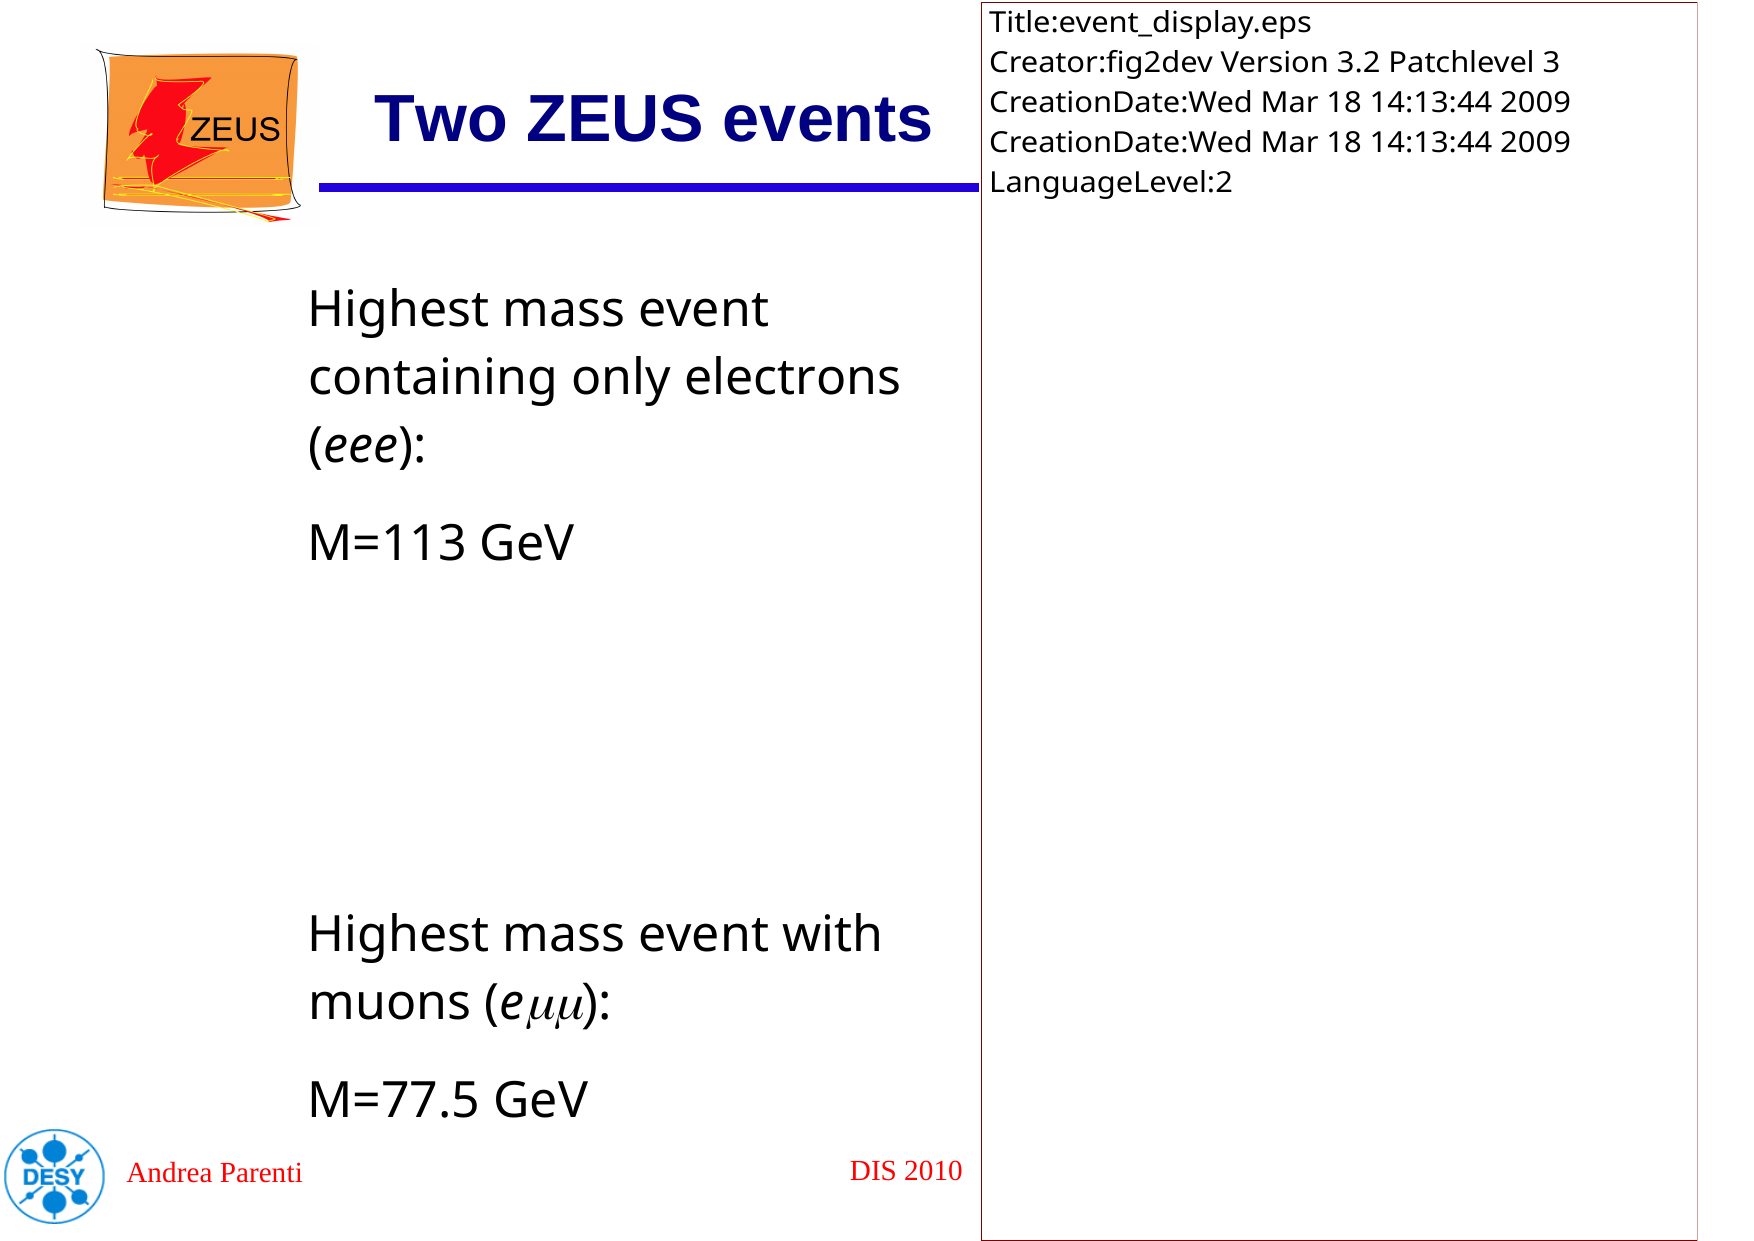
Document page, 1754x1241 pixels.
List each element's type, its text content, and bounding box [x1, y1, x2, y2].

title Two ZEUS events [319, 56, 979, 181]
list Highest mass event containing only electrons (eee): M=113 GeV Highest mass event with muons (emm): M=77.5 GeV [237, 272, 906, 1077]
picture [0, 0, 1754, 1241]
